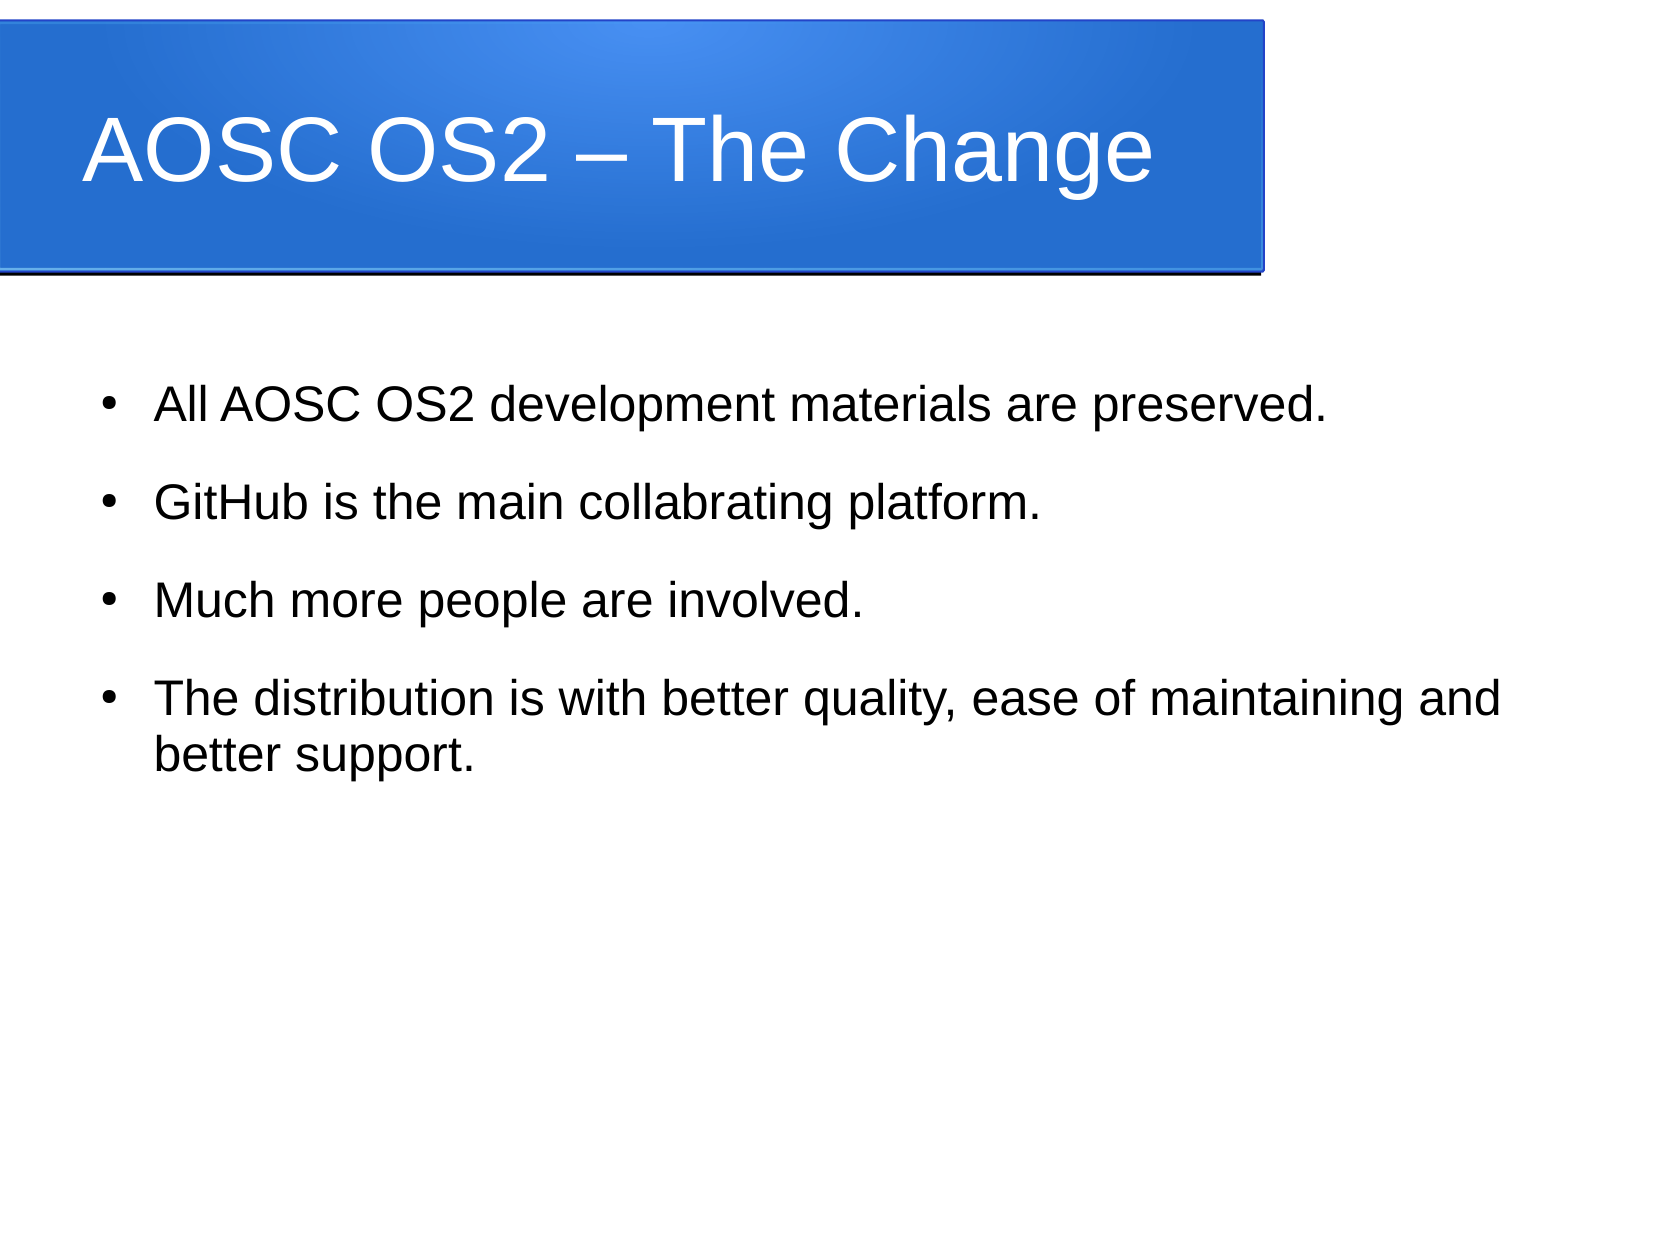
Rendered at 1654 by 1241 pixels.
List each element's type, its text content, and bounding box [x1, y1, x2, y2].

title AOSC OS2 – The Change [82, 47, 1235, 252]
list All AOSC OS2 development materials are preserved. GitHub is the main collabrating platform. Much more people are involved. The distribution is with better quality, ease of maintaining and better support. [82, 375, 1571, 1096]
